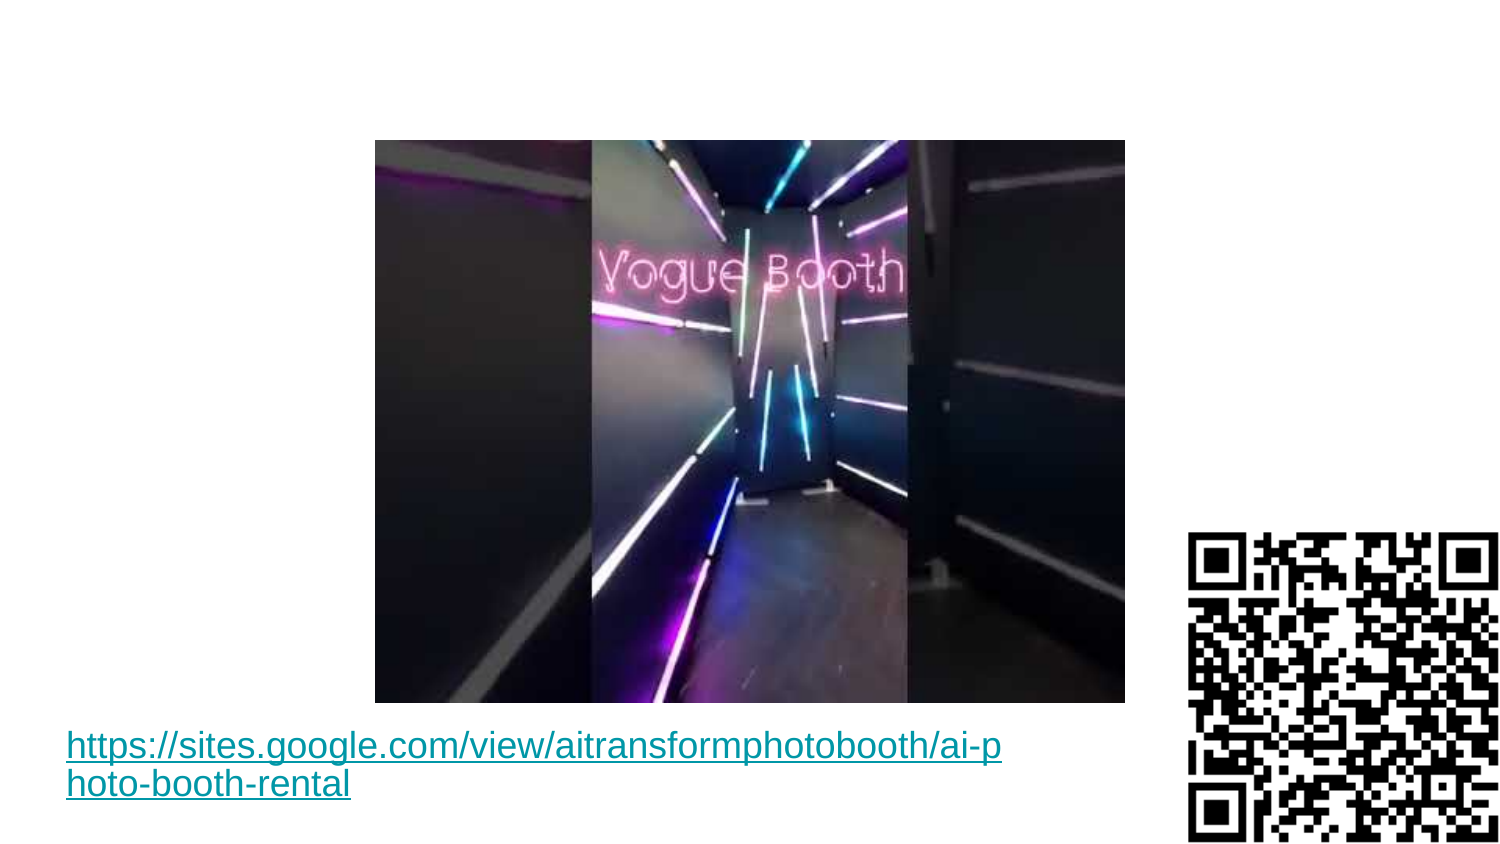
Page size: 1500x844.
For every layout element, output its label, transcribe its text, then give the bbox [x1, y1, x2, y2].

picture [1187, 531, 1500, 844]
picture [375, 140, 1125, 704]
list https://sites.google.com/view/aitransformphotobooth/ai-photo-booth-rental [51, 694, 1036, 794]
